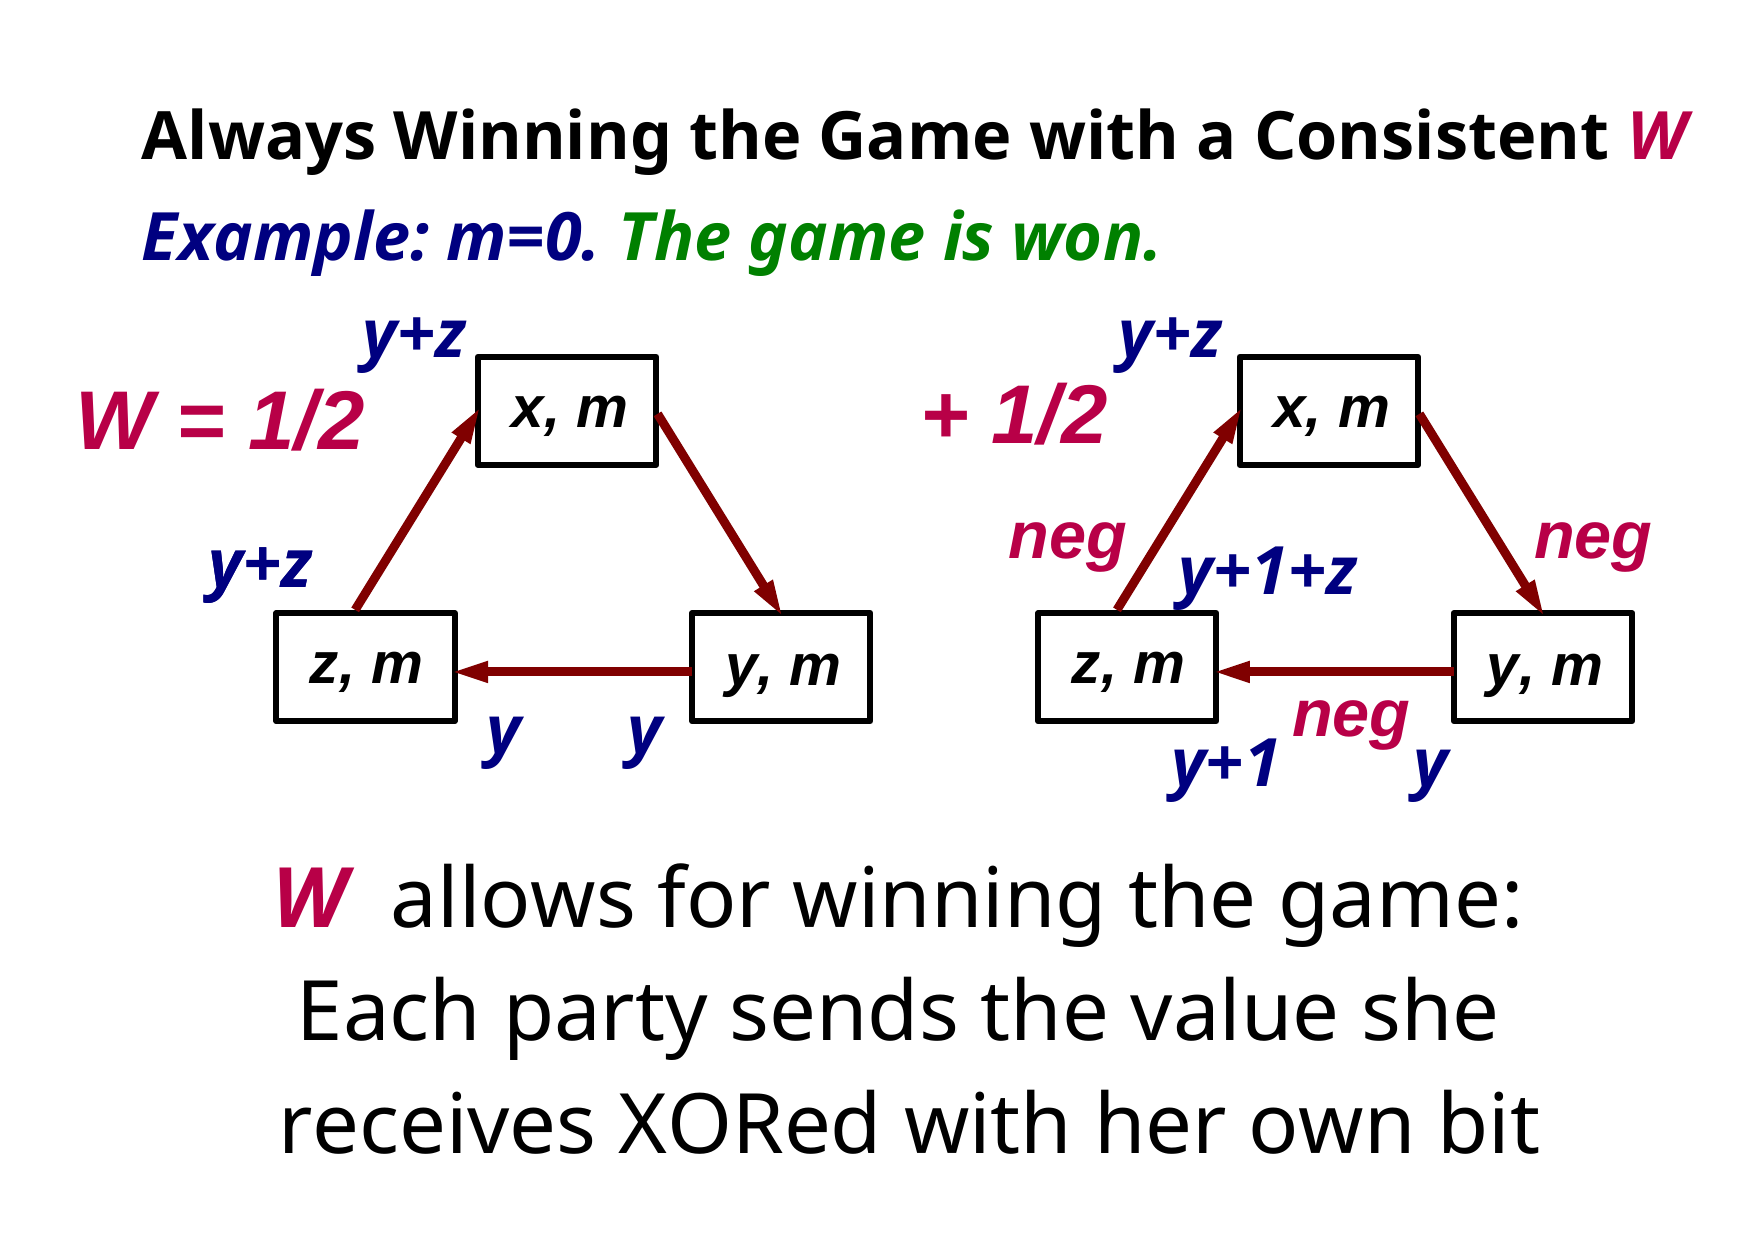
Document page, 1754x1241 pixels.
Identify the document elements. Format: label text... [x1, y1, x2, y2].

text_box x, m [1255, 364, 1610, 451]
text_box + 1/2 [1208, 429, 1254, 473]
text_box neg [990, 487, 1343, 584]
text_box Always Winning the Game with a Consistent W [127, 81, 1754, 171]
text_box z, m [292, 620, 444, 707]
text_box y, m [707, 622, 893, 709]
text_box y [1398, 707, 1586, 797]
text_box + 1/2 [902, 357, 1237, 473]
text_box neg [1516, 487, 1754, 584]
text_box y+1 [1156, 707, 1344, 797]
text_box x, m [493, 364, 848, 451]
text_box W allows for winning the game: Each party sends the value she receives XORed with her own bit [258, 830, 1497, 1126]
text_box y [471, 674, 659, 764]
text_box W = 1/2 [57, 363, 467, 478]
text_box y+z [347, 278, 536, 369]
text_box y [659, 674, 801, 764]
text_box y+1+z [1164, 515, 1379, 606]
text_box Example: m=0. The game is won. [127, 181, 1754, 272]
text_box y+z [1103, 279, 1292, 369]
text_box + 1/2 [1243, 369, 1254, 462]
text_box y+z [194, 509, 382, 599]
text_box y, m [1469, 622, 1655, 709]
text_box neg [1274, 665, 1626, 761]
text_box z, m [1054, 620, 1206, 707]
